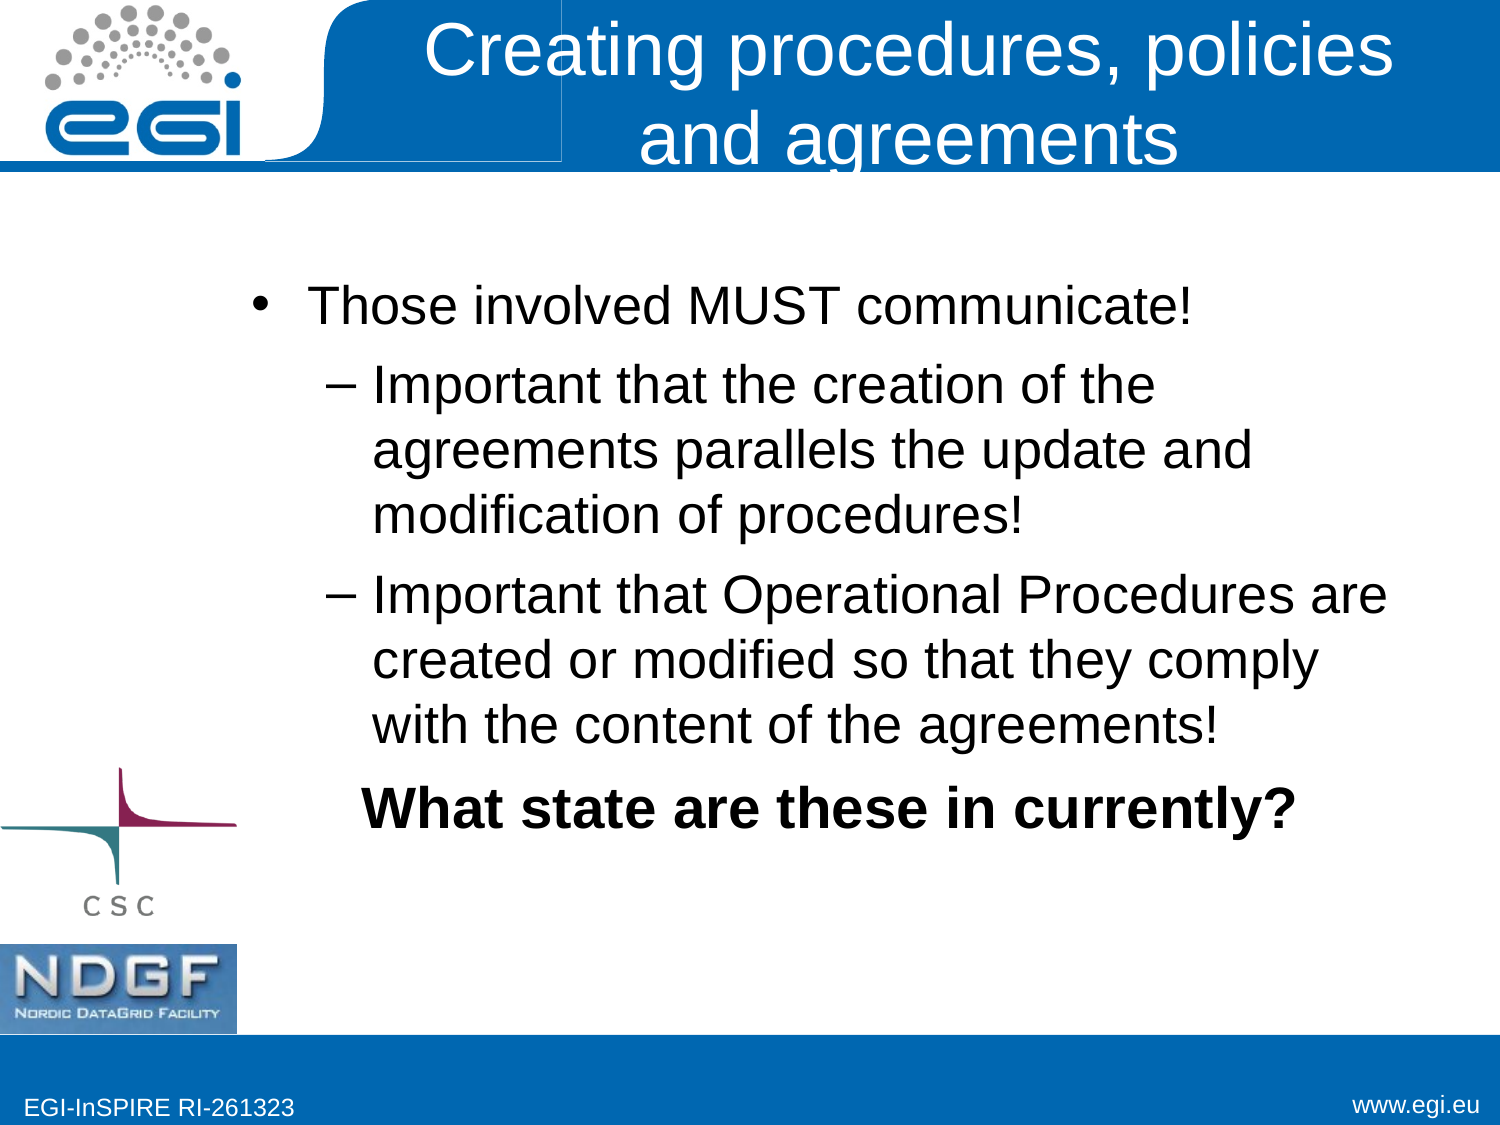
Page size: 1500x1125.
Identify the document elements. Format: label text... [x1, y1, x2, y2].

picture [0, 767, 236, 916]
picture [0, 0, 265, 161]
picture [0, 944, 237, 1034]
title Creating procedures, policies and agreements [348, 0, 1471, 208]
list Those involved MUST communicate! Important that the creation of the agreements parallels the update and modification of procedures! Important that Operational Procedures are created or modified so that they comply with the content of the agreements! What state are these in currently? [236, 262, 1426, 1006]
